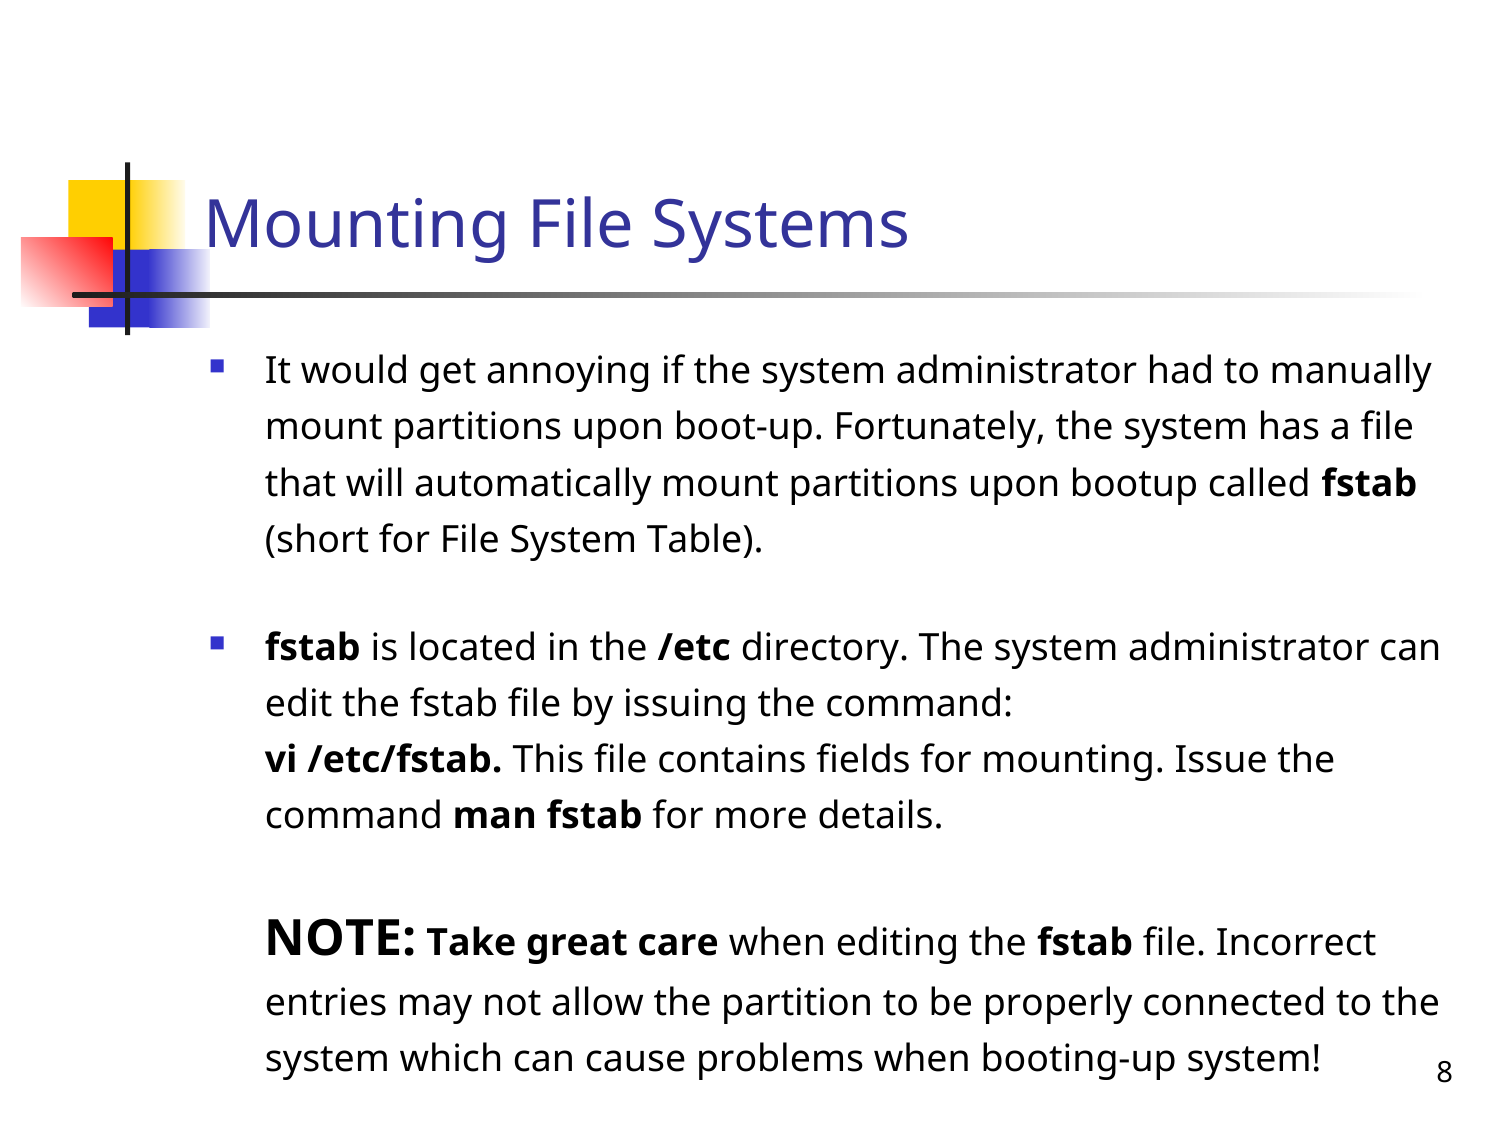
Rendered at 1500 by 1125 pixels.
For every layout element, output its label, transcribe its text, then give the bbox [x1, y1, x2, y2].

list It would get annoying if the system administrator had to manually mount partitions upon boot-up. Fortunately, the system has a file that will automatically mount partitions upon bootup called fstab (short for File System Table). fstab is located in the /etc directory. The system administrator can edit the fstab file by issuing the command: vi /etc/fstab. This file contains fields for mounting. Issue the command man fstab for more details. NOTE: Take great care when editing the fstab file. Incorrect entries may not allow the partition to be properly connected to the system which can cause problems when booting-up system! [193, 331, 1469, 1033]
title Mounting File Systems [188, 35, 1468, 276]
